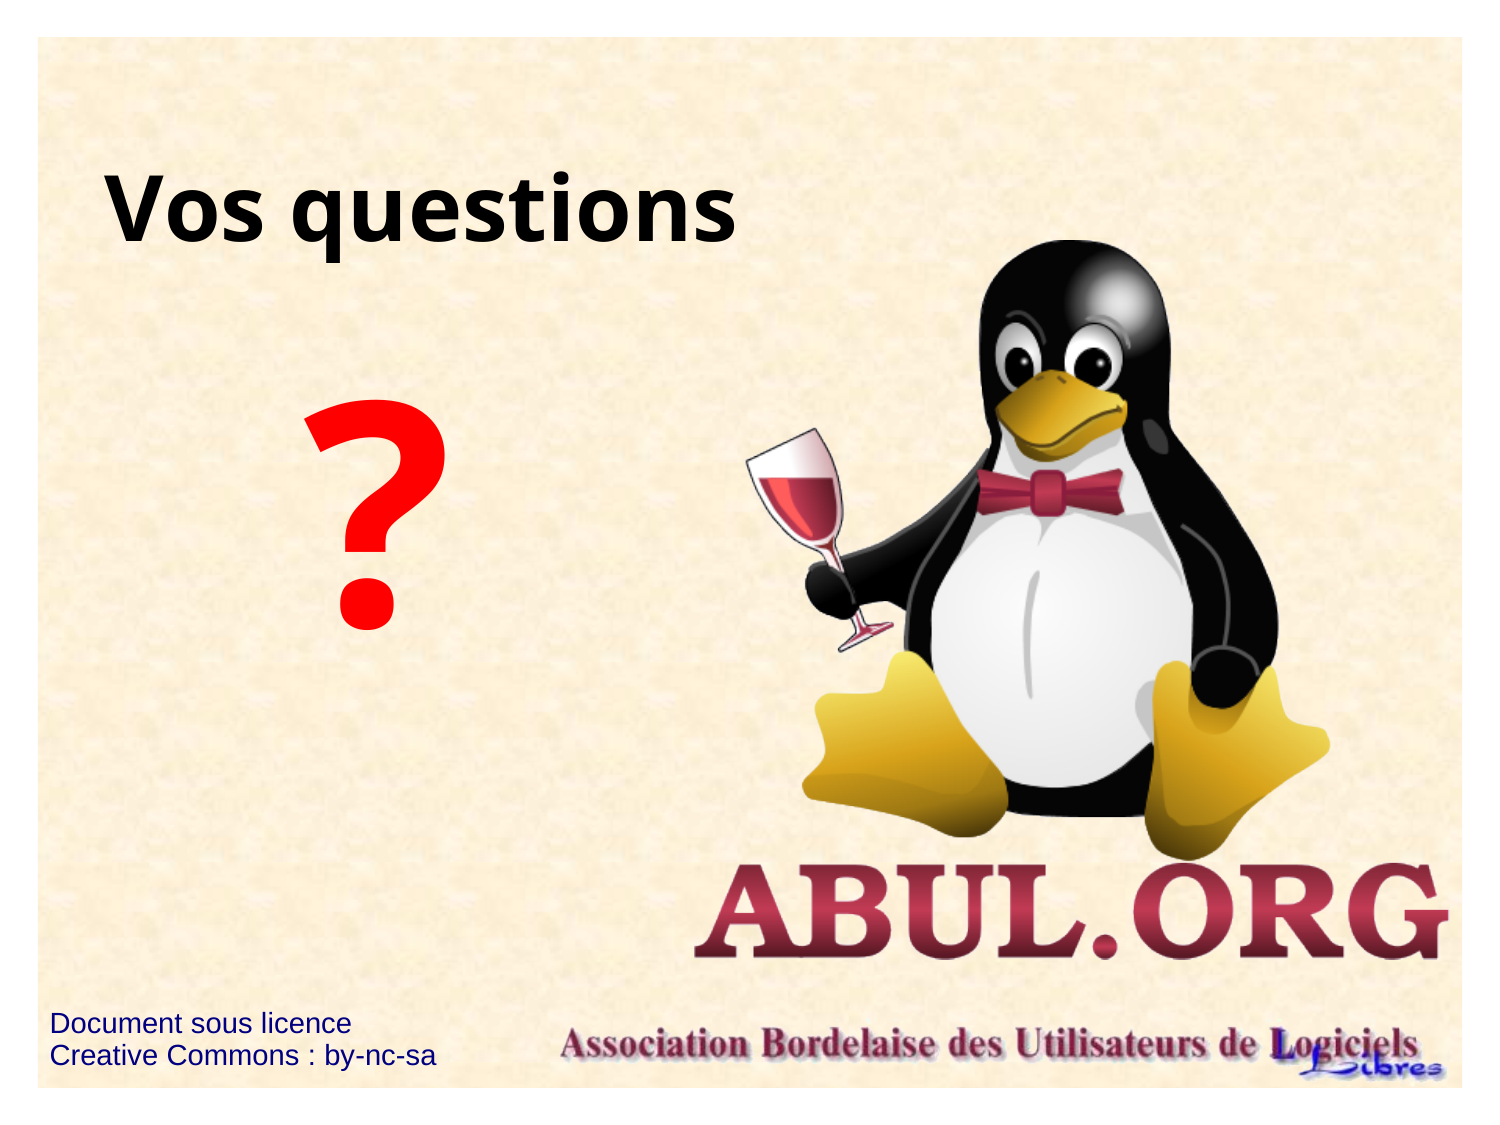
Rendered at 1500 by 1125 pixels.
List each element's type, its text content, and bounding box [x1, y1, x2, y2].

title [519, 732, 1422, 1068]
text_box ? [291, 358, 536, 767]
text_box Document sous licence Creative Commons : by-nc-sa [37, 1006, 520, 1073]
text_box Vos questions [59, 143, 772, 358]
picture [37, 37, 1463, 1088]
